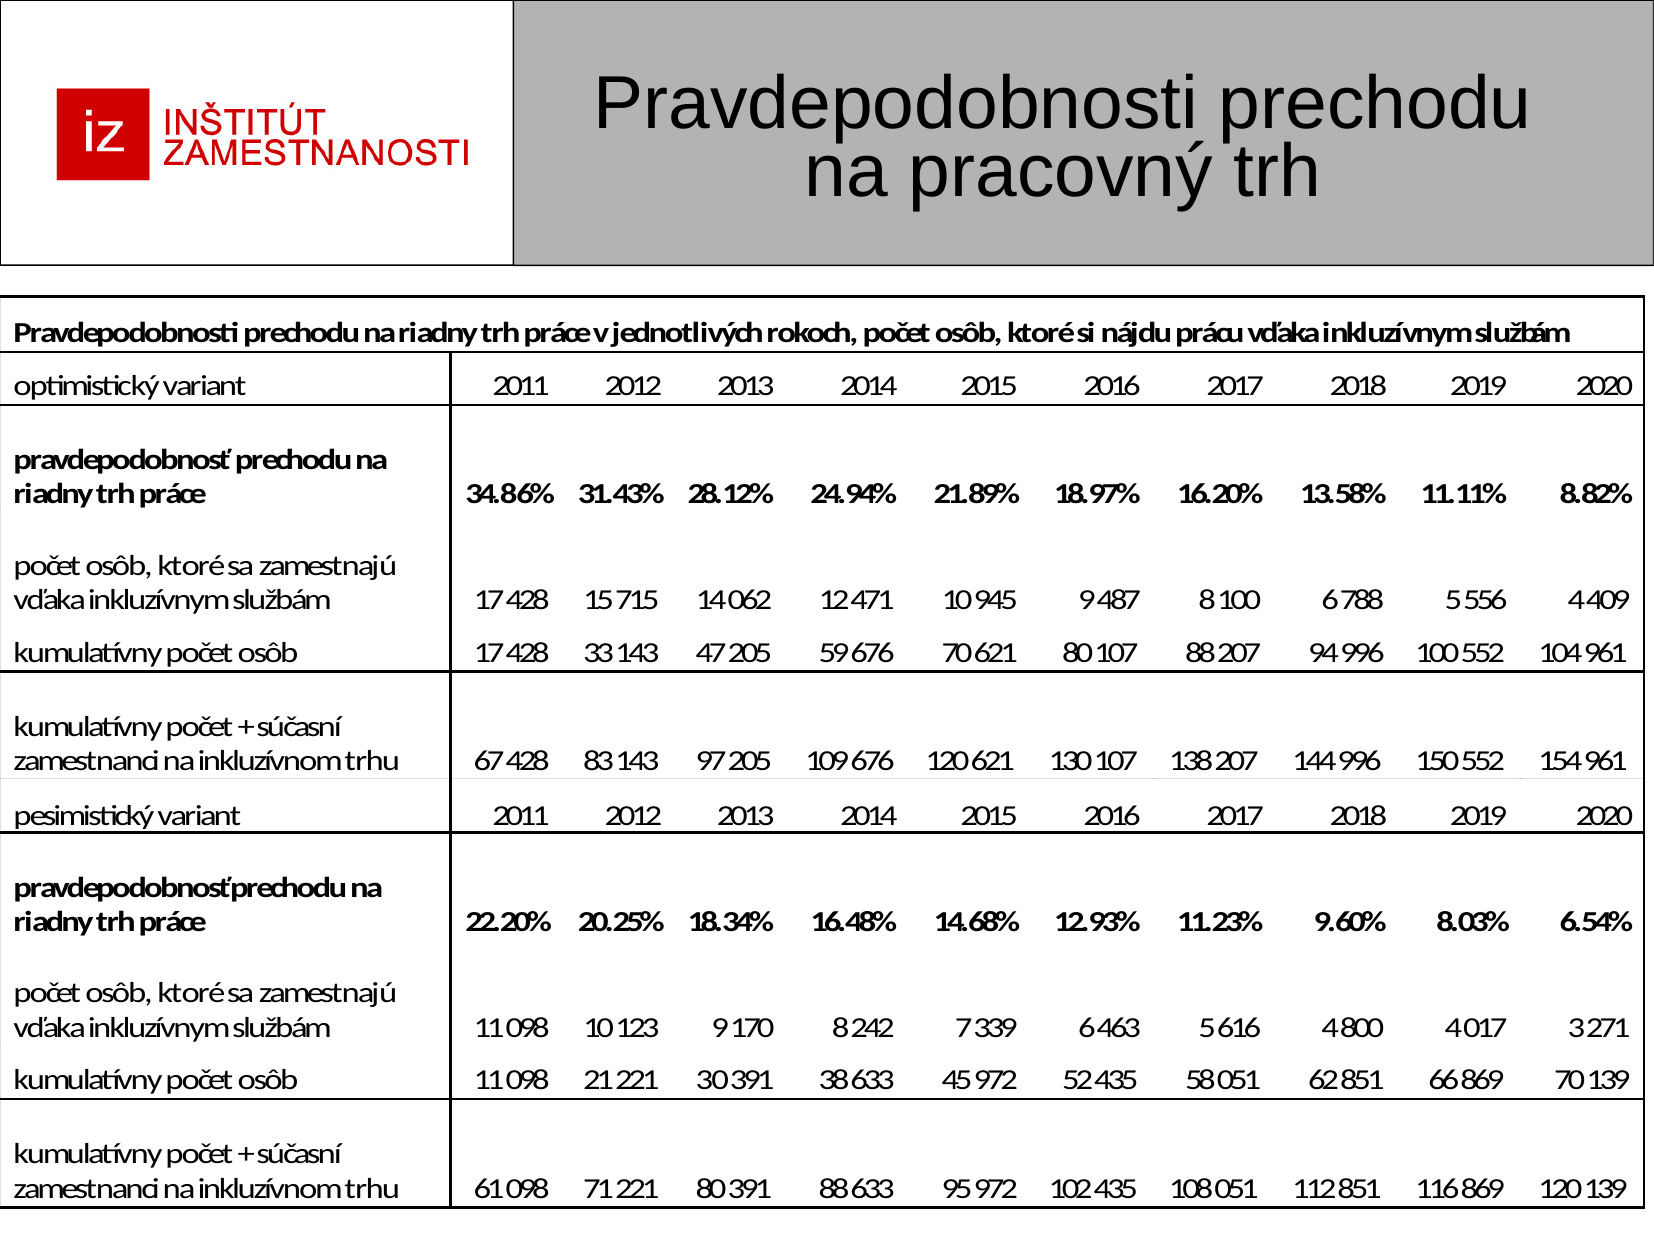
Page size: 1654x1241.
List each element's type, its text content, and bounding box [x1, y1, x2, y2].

picture [0, 295, 1654, 1241]
title Pravdepodobnosti prechodu na pracovný trh [560, 37, 1565, 229]
picture [5, 7, 512, 256]
